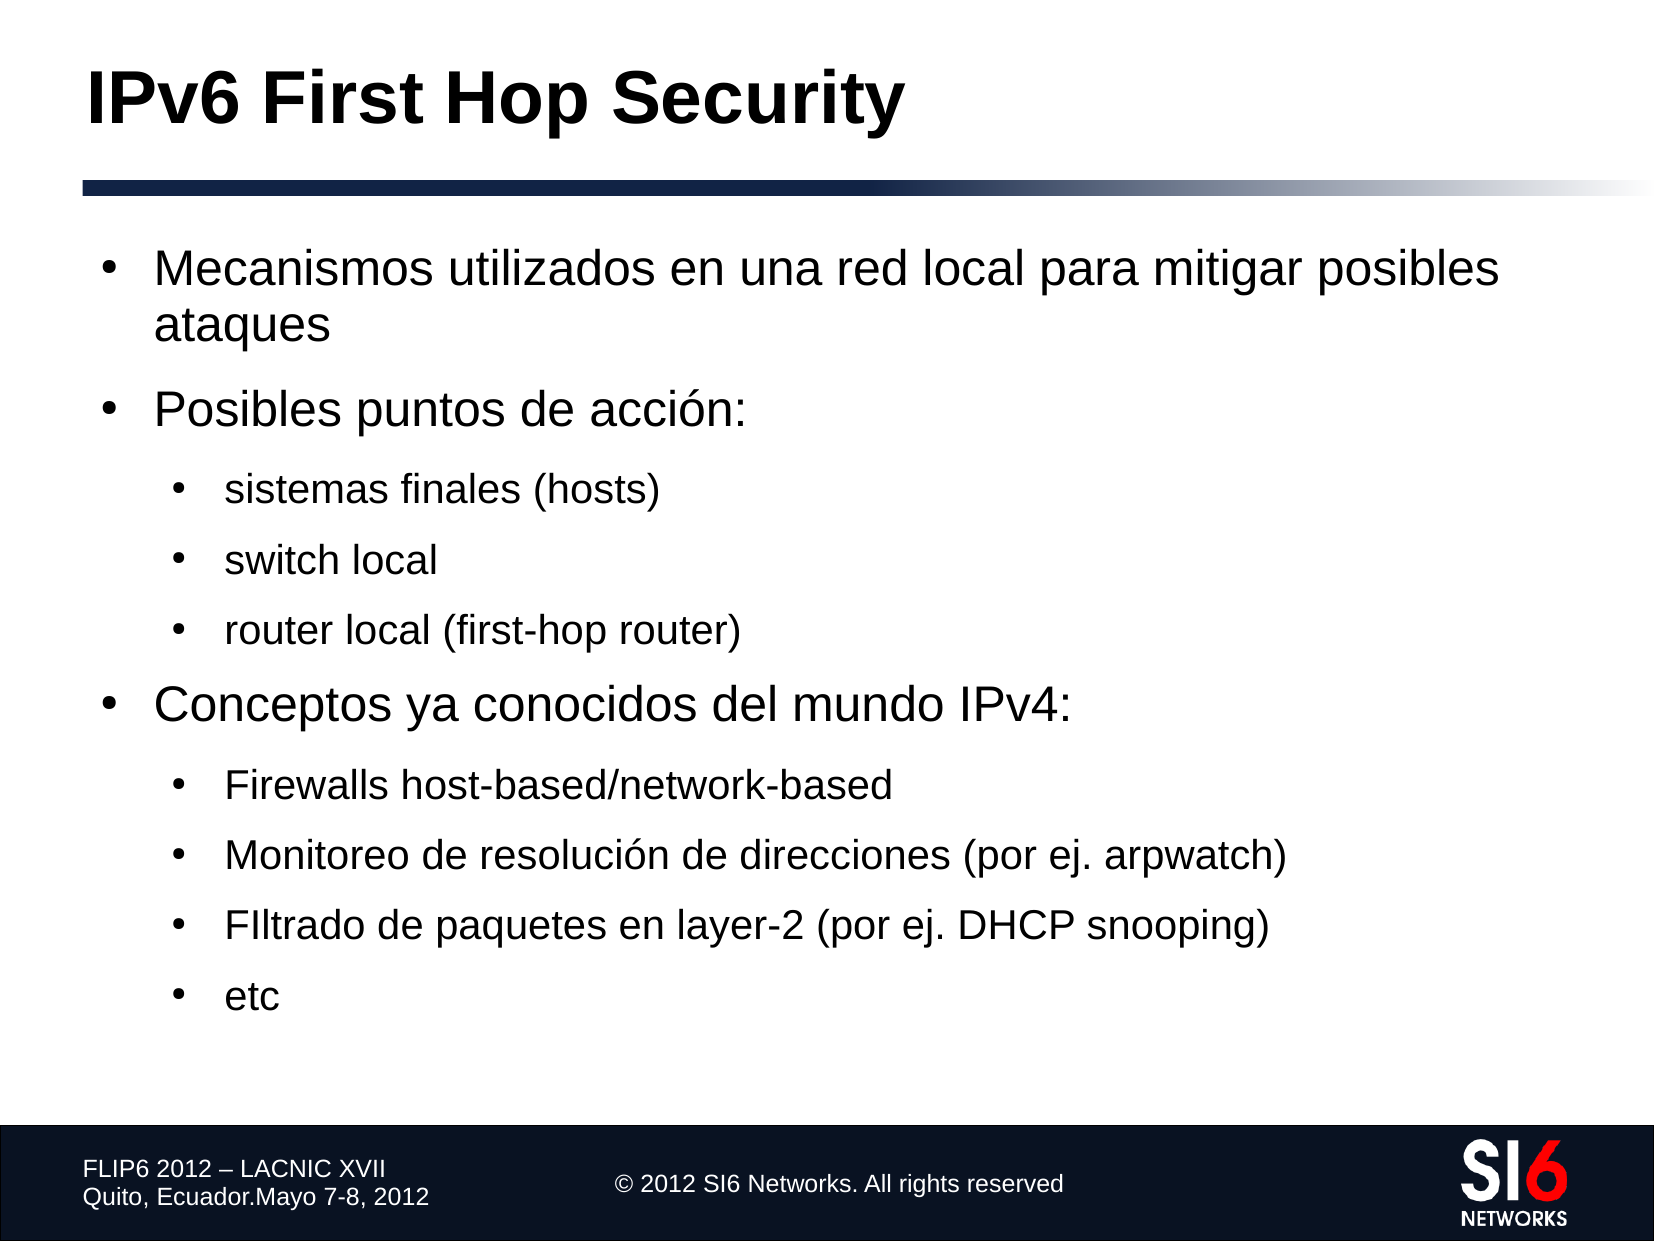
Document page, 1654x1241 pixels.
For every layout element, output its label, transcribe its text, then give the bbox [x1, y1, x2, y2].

title IPv6 First Hop Security [86, 30, 1576, 166]
list Mecanismos utilizados en una red local para mitigar posibles ataques Posibles puntos de acción: sistemas finales (hosts) switch local router local (first-hop router) Conceptos ya conocidos del mundo IPv4: Firewalls host-based/network-based Monitoreo de resolución de direcciones (por ej. arpwatch) FIltrado de paquetes en layer-2 (por ej. DHCP snooping) etc [82, 240, 1571, 1059]
picture [1461, 1139, 1567, 1226]
